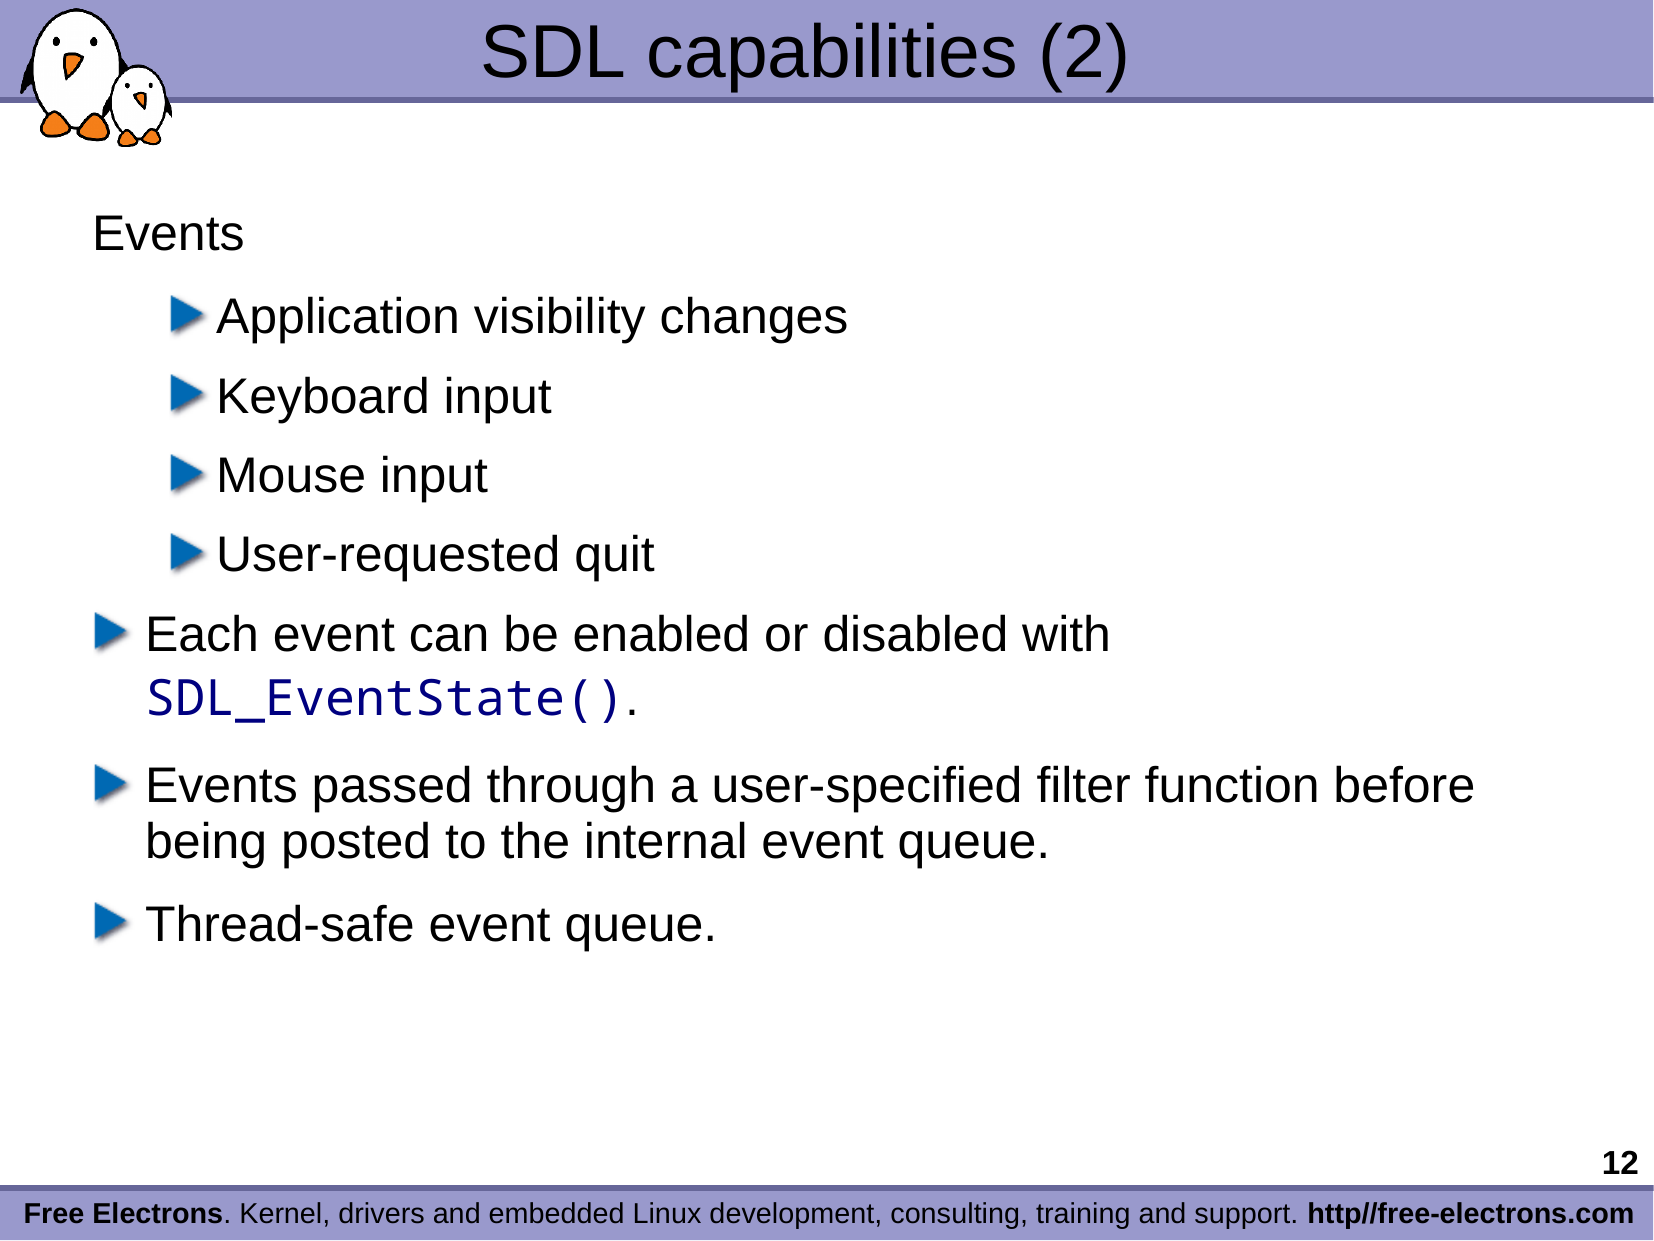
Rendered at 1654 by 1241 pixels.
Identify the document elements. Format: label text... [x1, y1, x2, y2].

picture [20, 8, 172, 147]
list Events Application visibility changes Keyboard input Mouse input User-requested quit Each event can be enabled or disabled with SDL_EventState(). Events passed through a user-specified filter function before being posted to the internal event queue. Thread-safe event queue. [74, 205, 1562, 1056]
title SDL capabilities (2) [60, 0, 1551, 104]
